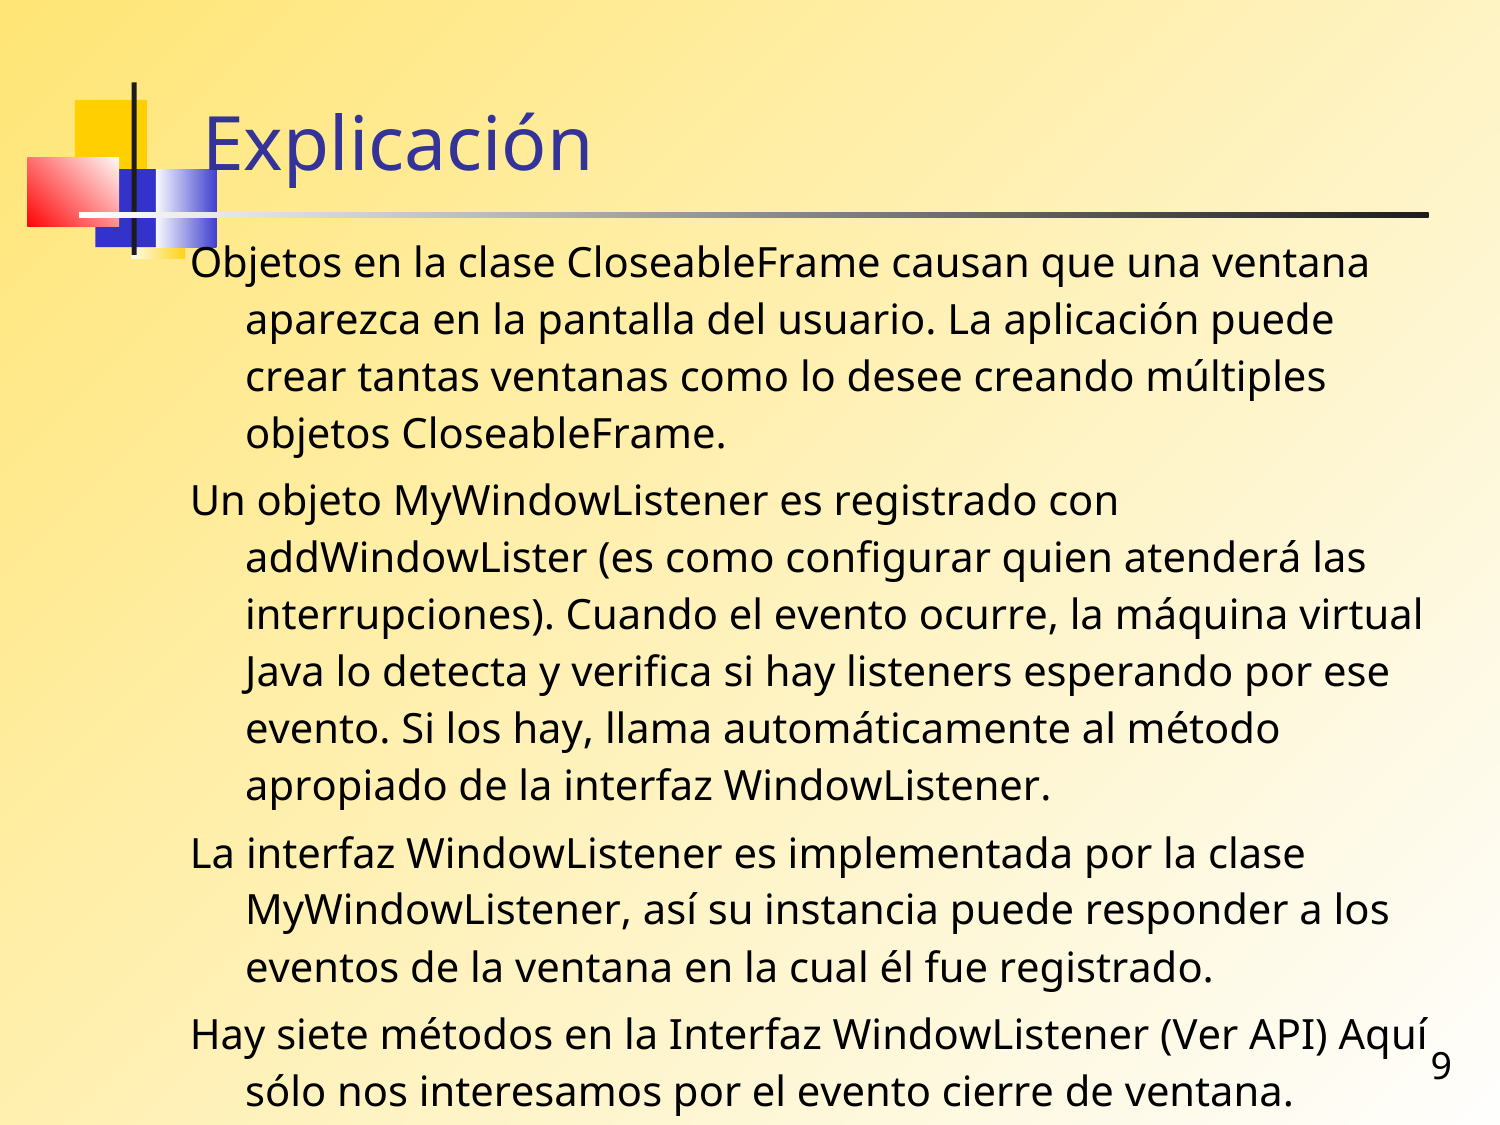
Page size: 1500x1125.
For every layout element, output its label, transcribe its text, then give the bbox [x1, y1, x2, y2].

list Objetos en la clase CloseableFrame causan que una ventana aparezca en la pantalla del usuario. La aplicación puede crear tantas ventanas como lo desee creando múltiples objetos CloseableFrame. Un objeto MyWindowListener es registrado con addWindowLister (es como configurar quien atenderá las interrupciones). Cuando el evento ocurre, la máquina virtual Java lo detecta y verifica si hay listeners esperando por ese evento. Si los hay, llama automáticamente al método apropiado de la interfaz WindowListener. La interfaz WindowListener es implementada por la clase MyWindowListener, así su instancia puede responder a los eventos de la ventana en la cual él fue registrado. Hay siete métodos en la Interfaz WindowListener (Ver API) Aquí sólo nos interesamos por el evento cierre de ventana. La mayoría de las otras interfaces para eventos no difieren mucho. Veremos otro ejemplo. [174, 224, 1450, 1125]
title Explicación [187, 37, 1466, 201]
